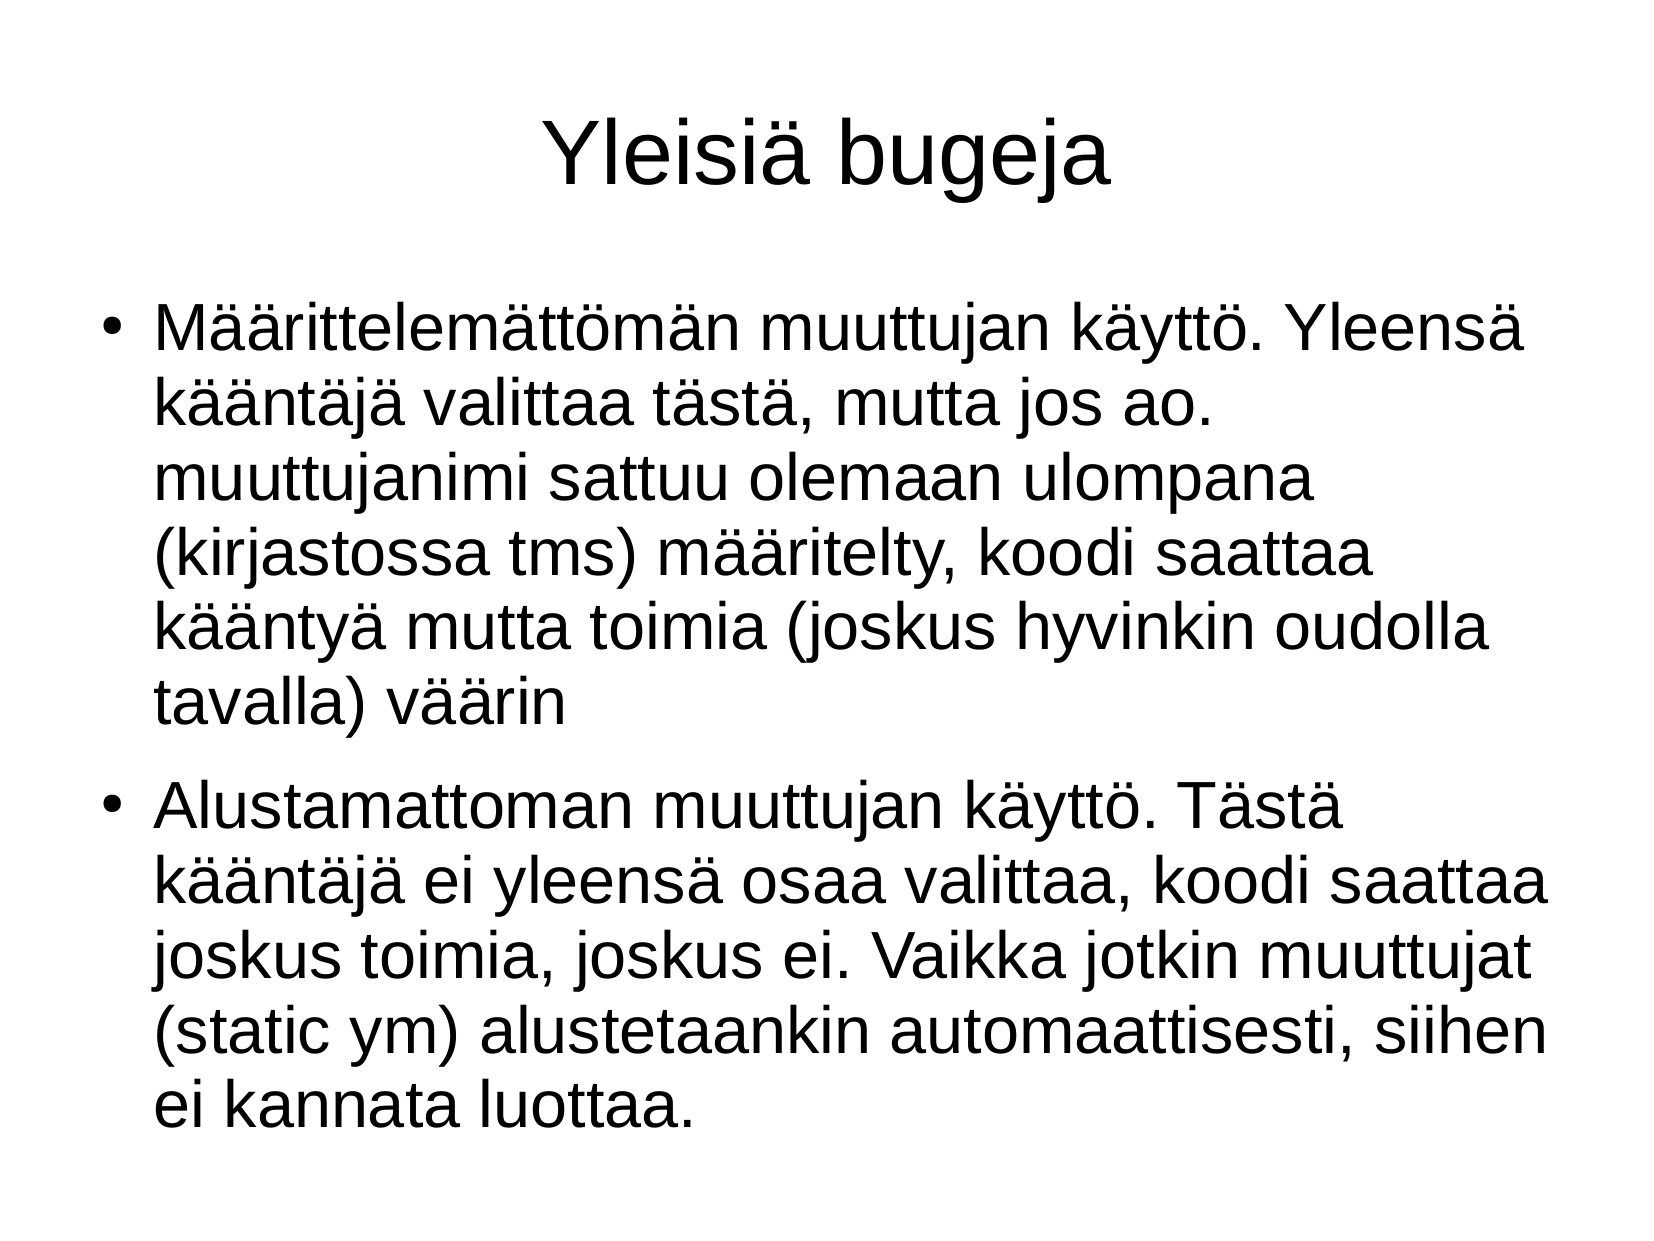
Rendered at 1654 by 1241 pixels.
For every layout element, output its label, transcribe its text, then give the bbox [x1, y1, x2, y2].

title Yleisiä bugeja [82, 49, 1571, 257]
list Määrittelemättömän muuttujan käyttö. Yleensä kääntäjä valittaa tästä, mutta jos ao. muuttujanimi sattuu olemaan ulompana (kirjastossa tms) määritelty, koodi saattaa kääntyä mutta toimia (joskus hyvinkin oudolla tavalla) väärin Alustamattoman muuttujan käyttö. Tästä kääntäjä ei yleensä osaa valittaa, koodi saattaa joskus toimia, joskus ei. Vaikka jotkin muuttujat (static ym) alustetaankin automaattisesti, siihen ei kannata luottaa. [82, 290, 1571, 1143]
